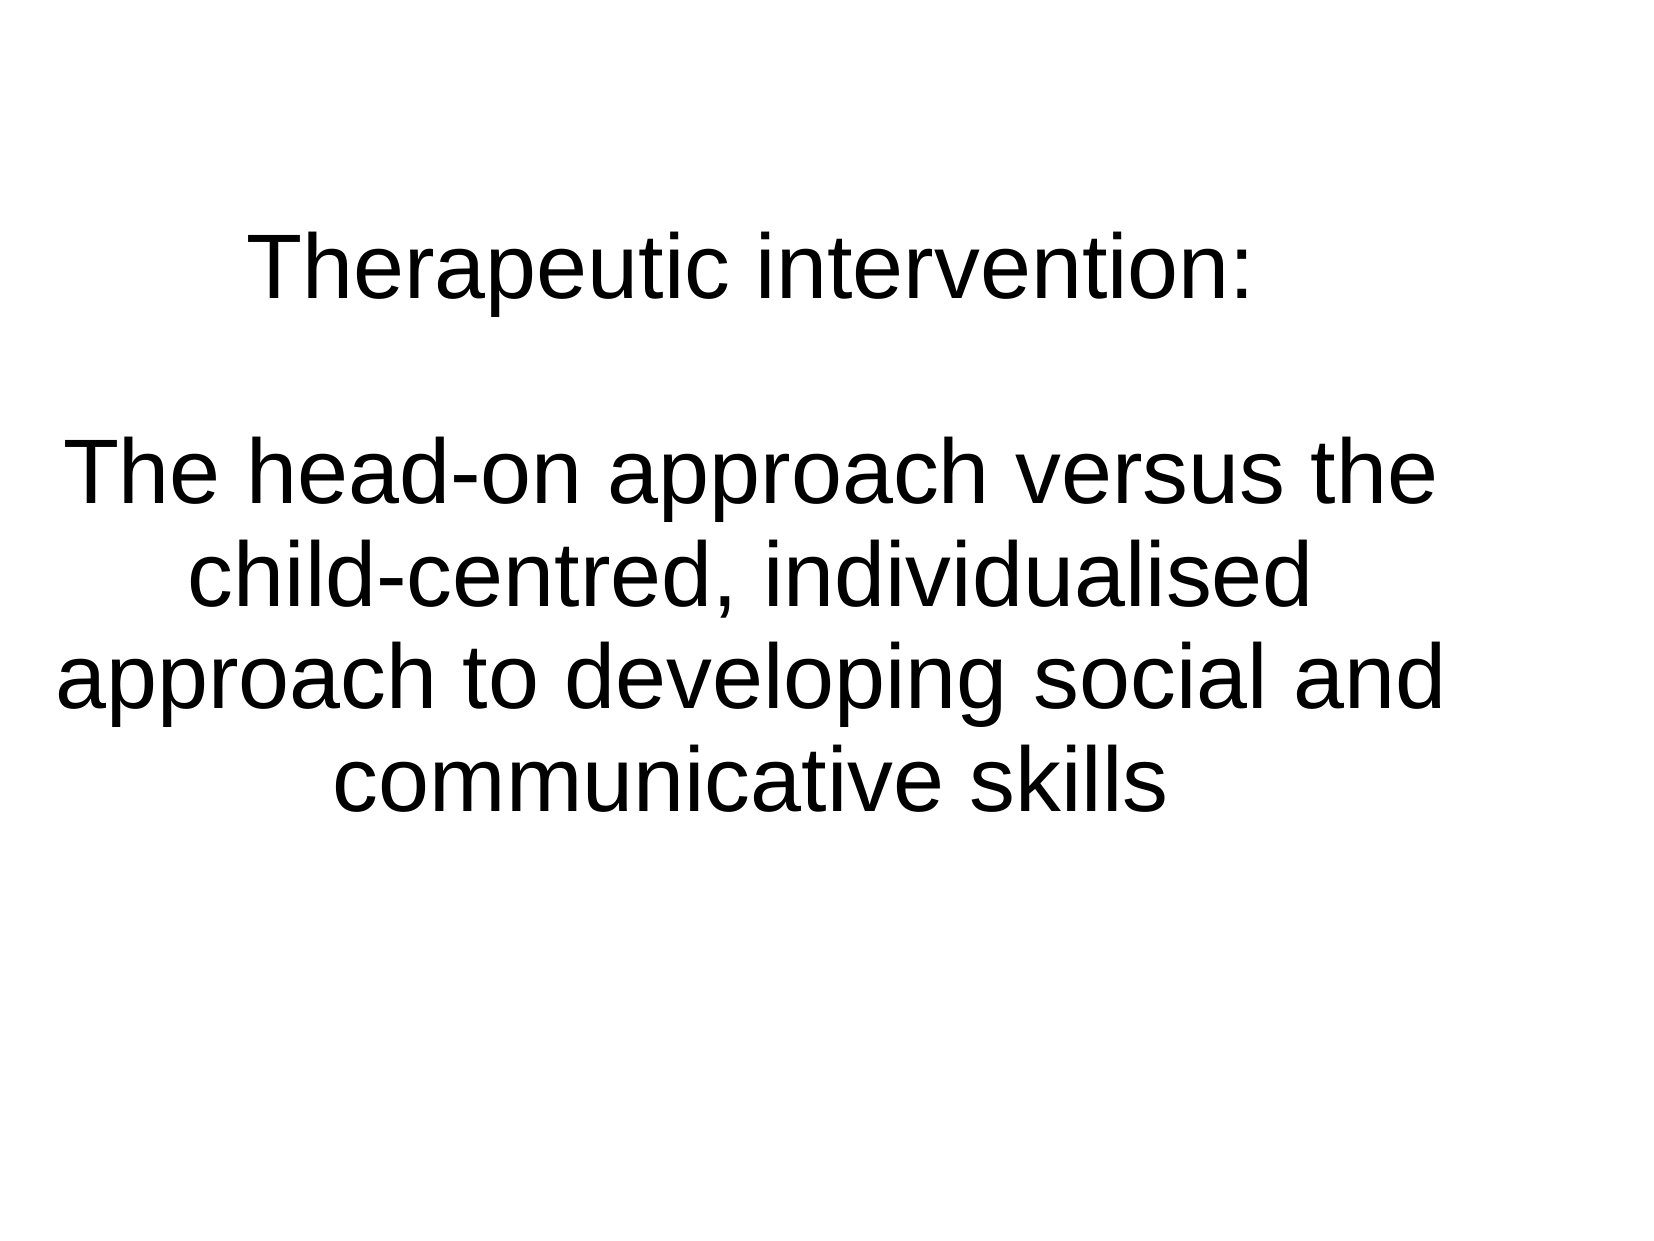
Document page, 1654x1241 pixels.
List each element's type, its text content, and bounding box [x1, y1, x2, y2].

title Therapeutic intervention: The head-on approach versus the child-centred, individualised approach to developing social and communicative skills [31, 146, 1472, 901]
